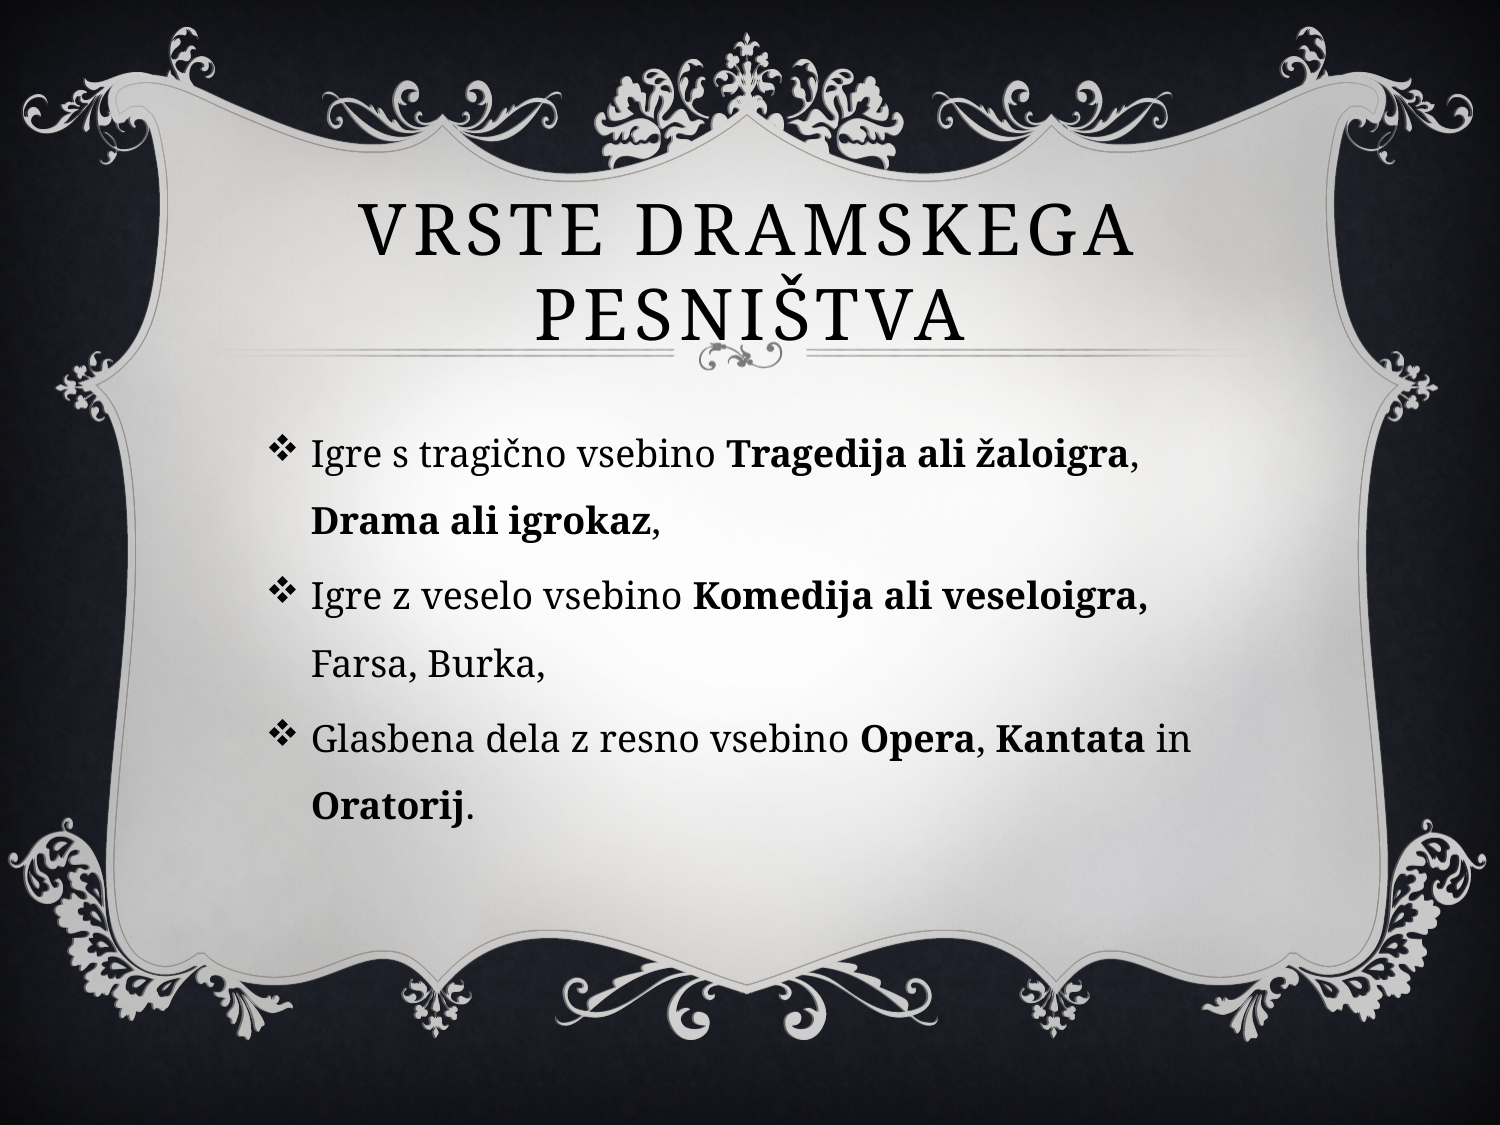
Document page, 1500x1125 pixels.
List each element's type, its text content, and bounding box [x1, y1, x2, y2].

list Igre s tragično vsebino Tragedija ali žaloigra, Drama ali igrokaz, Igre z veselo vsebino Komedija ali veseloigra, Farsa, Burka, Glasbena dela z resno vsebino Opera, Kantata in Oratorij. [225, 399, 1275, 900]
picture [0, 0, 1500, 1125]
title Vrste dramskega pesništva [225, 174, 1275, 363]
